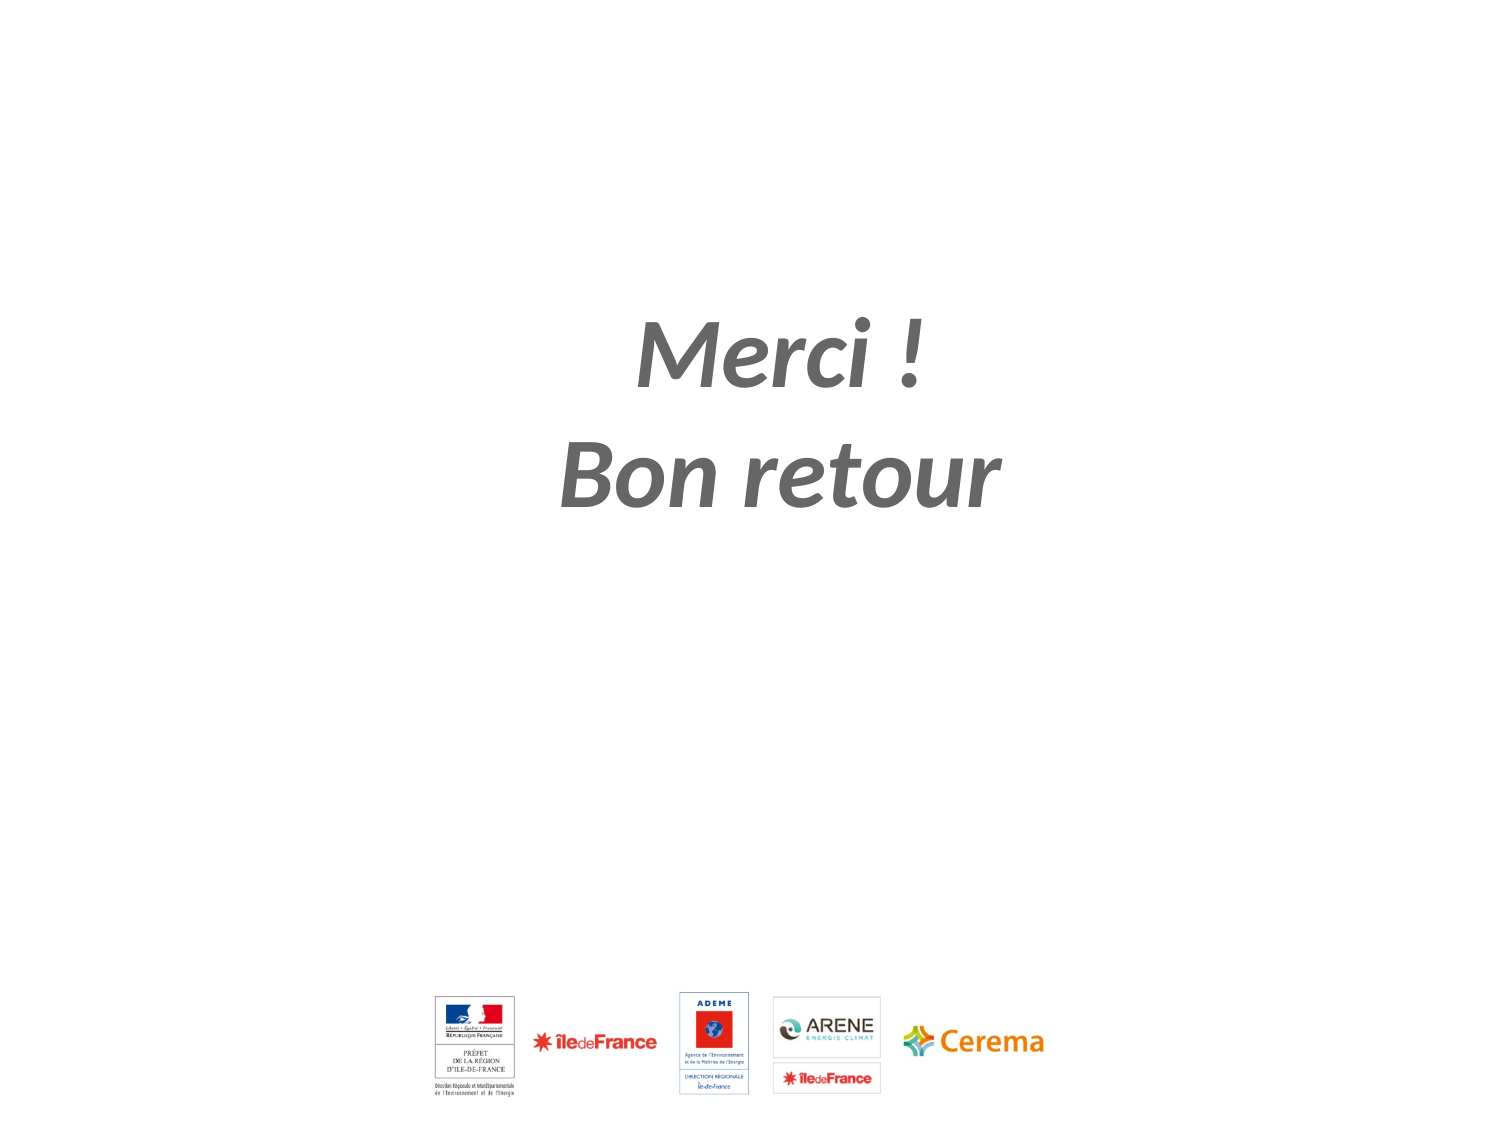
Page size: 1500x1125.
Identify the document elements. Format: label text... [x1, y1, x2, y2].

picture [413, 955, 1063, 1125]
text_box Merci ! Bon retour [147, 129, 1270, 913]
